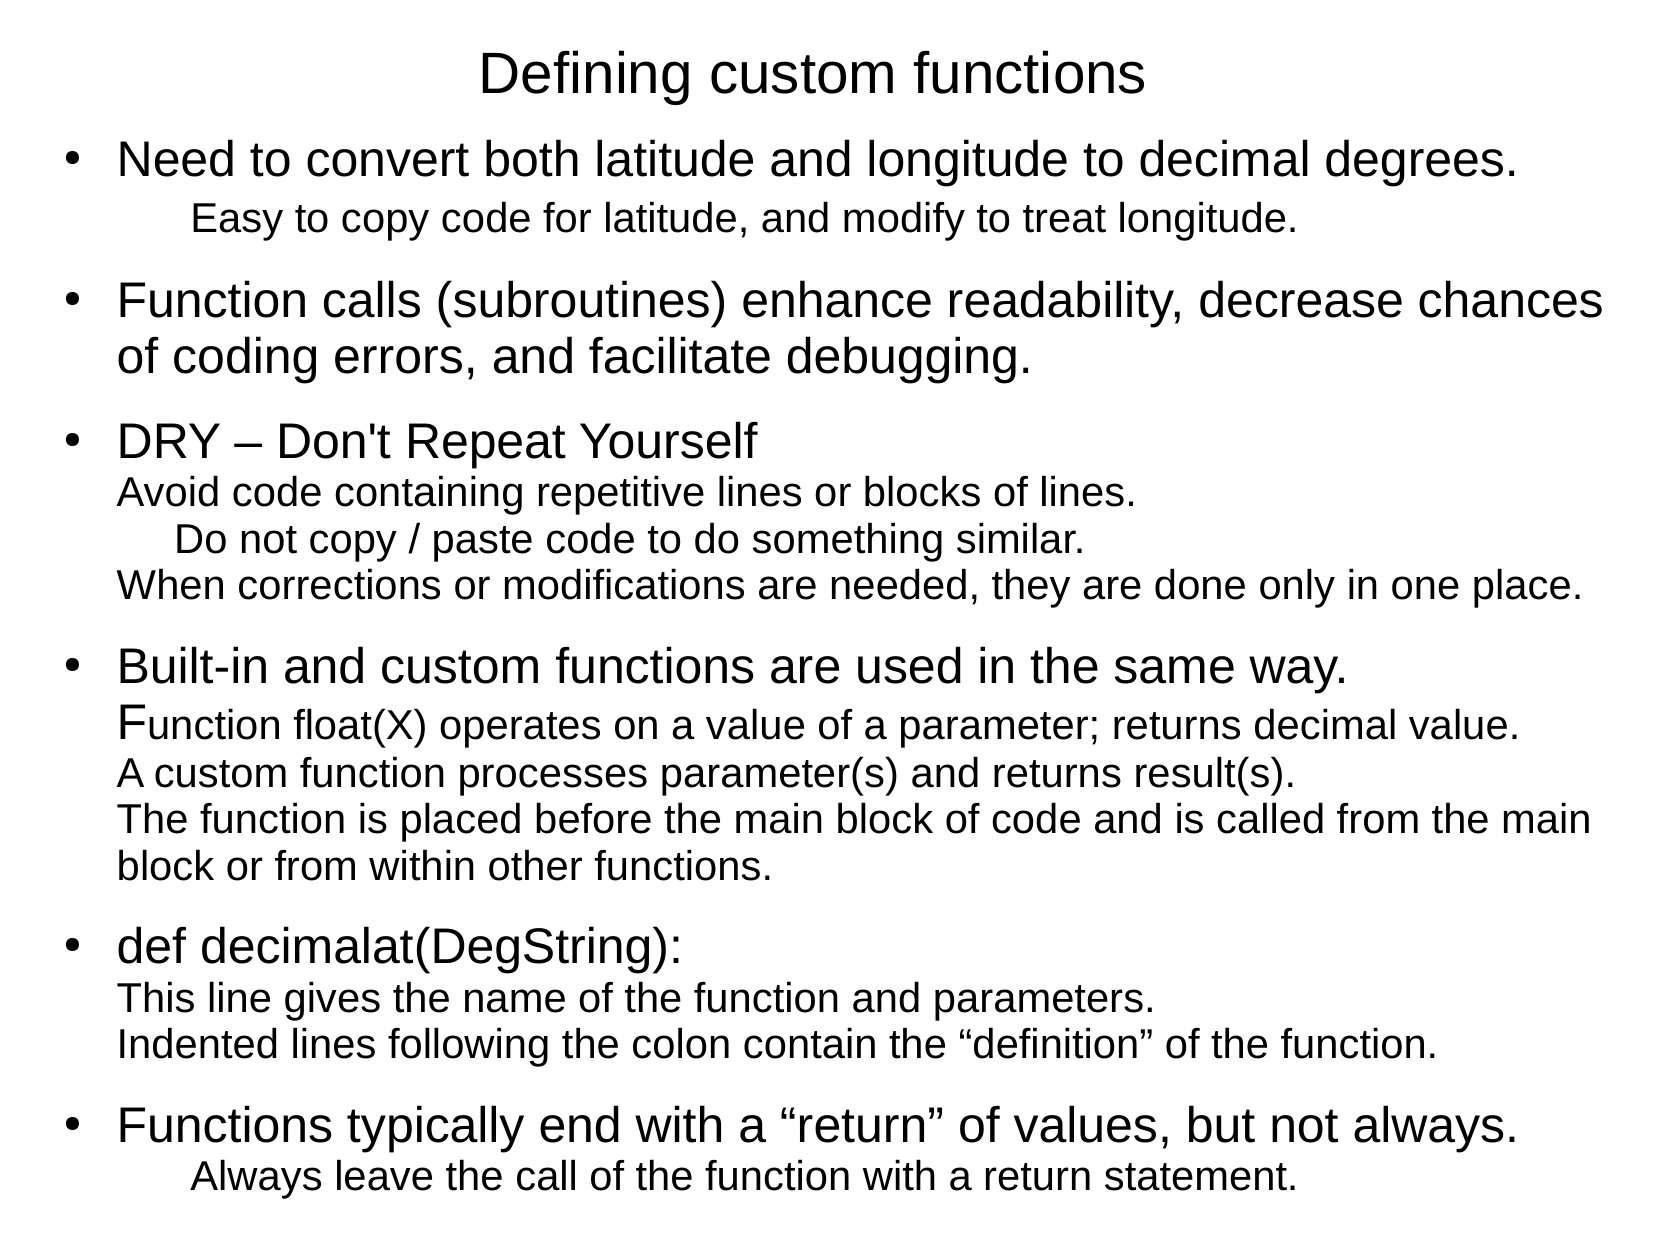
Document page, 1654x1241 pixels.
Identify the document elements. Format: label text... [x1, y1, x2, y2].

list Need to convert both latitude and longitude to decimal degrees. Easy to copy code for latitude, and modify to treat longitude. Function calls (subroutines) enhance readability, decrease chances of coding errors, and facilitate debugging. DRY – Don't Repeat Yourself Avoid code containing repetitive lines or blocks of lines. Do not copy / paste code to do something similar. When corrections or modifications are needed, they are done only in one place. Built-in and custom functions are used in the same way. Function float(X) operates on a value of a parameter; returns decimal value. A custom function processes parameter(s) and returns result(s). The function is placed before the main block of code and is called from the main block or from within other functions. def decimalat(DegString): This line gives the name of the function and parameters. Indented lines following the colon contain the “definition” of the function. Functions typically end with a “return” of values, but not always. Always leave the call of the function with a return statement. [45, 131, 1611, 1211]
title Defining custom functions [59, 29, 1548, 119]
